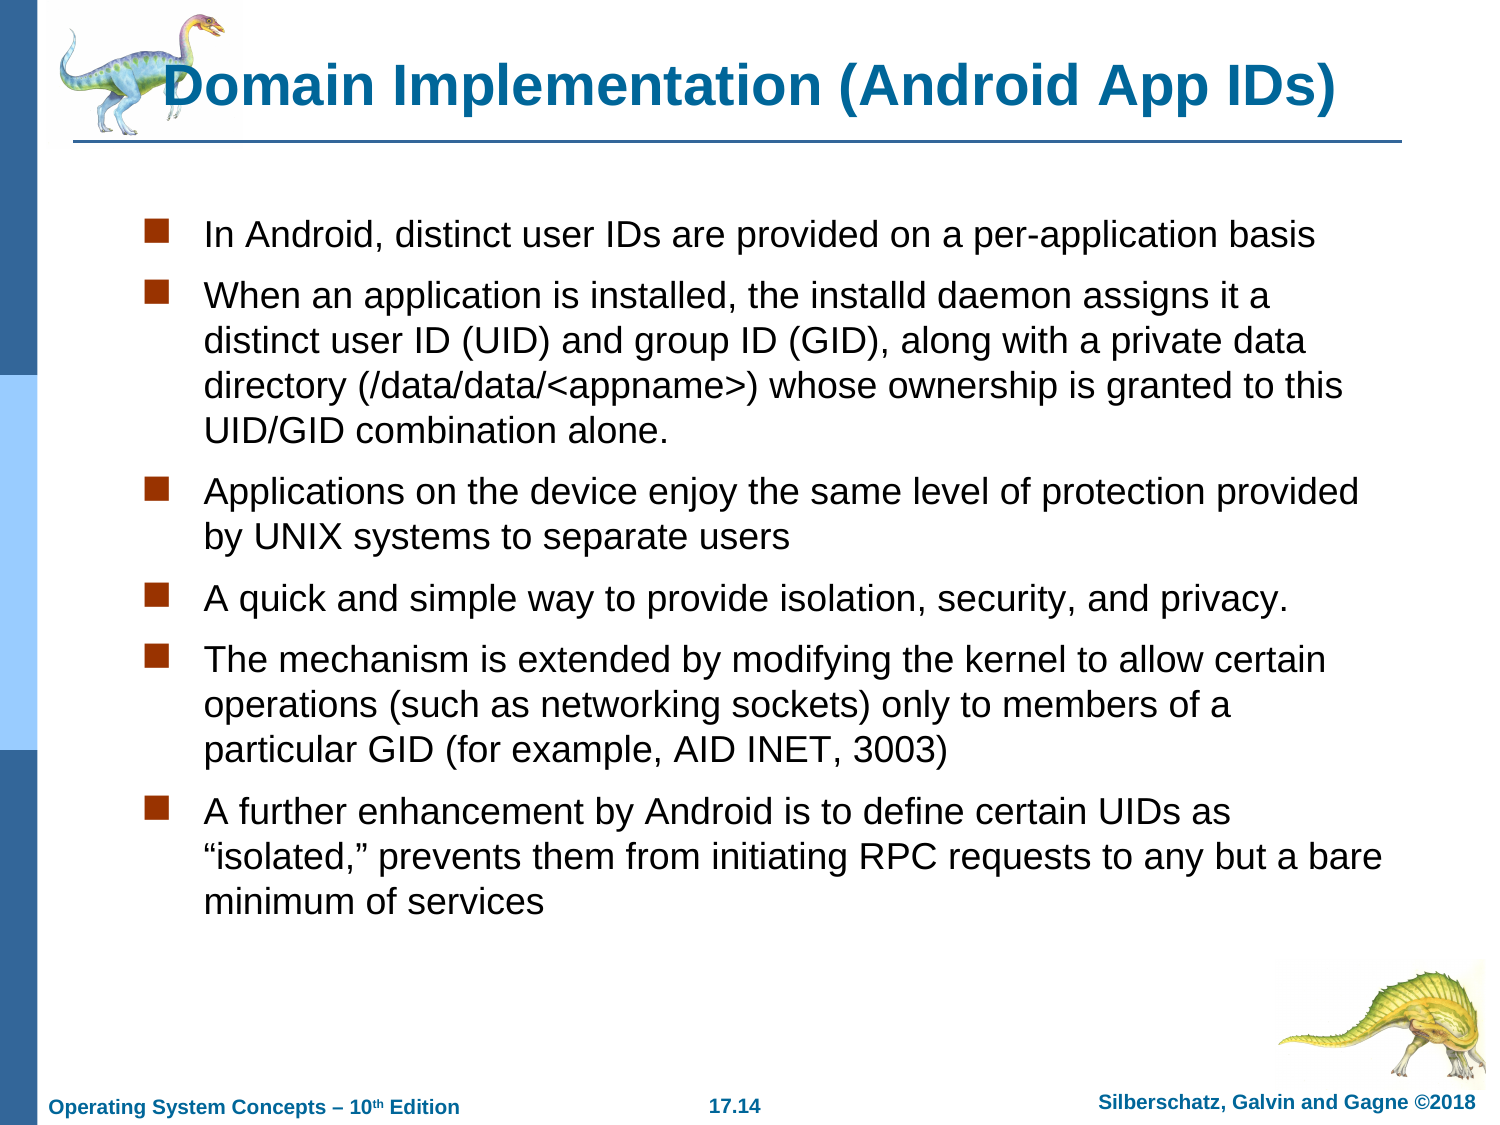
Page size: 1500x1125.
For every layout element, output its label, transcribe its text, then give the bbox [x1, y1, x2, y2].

picture [1415, 1094, 1423, 1099]
list In Android, distinct user IDs are provided on a per-application basis When an application is installed, the installd daemon assigns it a distinct user ID (UID) and group ID (GID), along with a private data directory (/data/data/<appname>) whose ownership is granted to this UID/GID combination alone. Applications on the device enjoy the same level of protection provided by UNIX systems to separate users A quick and simple way to provide isolation, security, and privacy. The mechanism is extended by modifying the kernel to allow certain operations (such as networking sockets) only to members of a particular GID (for example, AID INET, 3003) A further enhancement by Android is to define certain UIDs as “isolated,” prevents them from initiating RPC requests to any but a bare minimum of services [132, 202, 1410, 946]
picture [1275, 959, 1486, 1090]
title Domain Implementation (Android App IDs) [75, 29, 1426, 125]
picture [46, 0, 243, 149]
